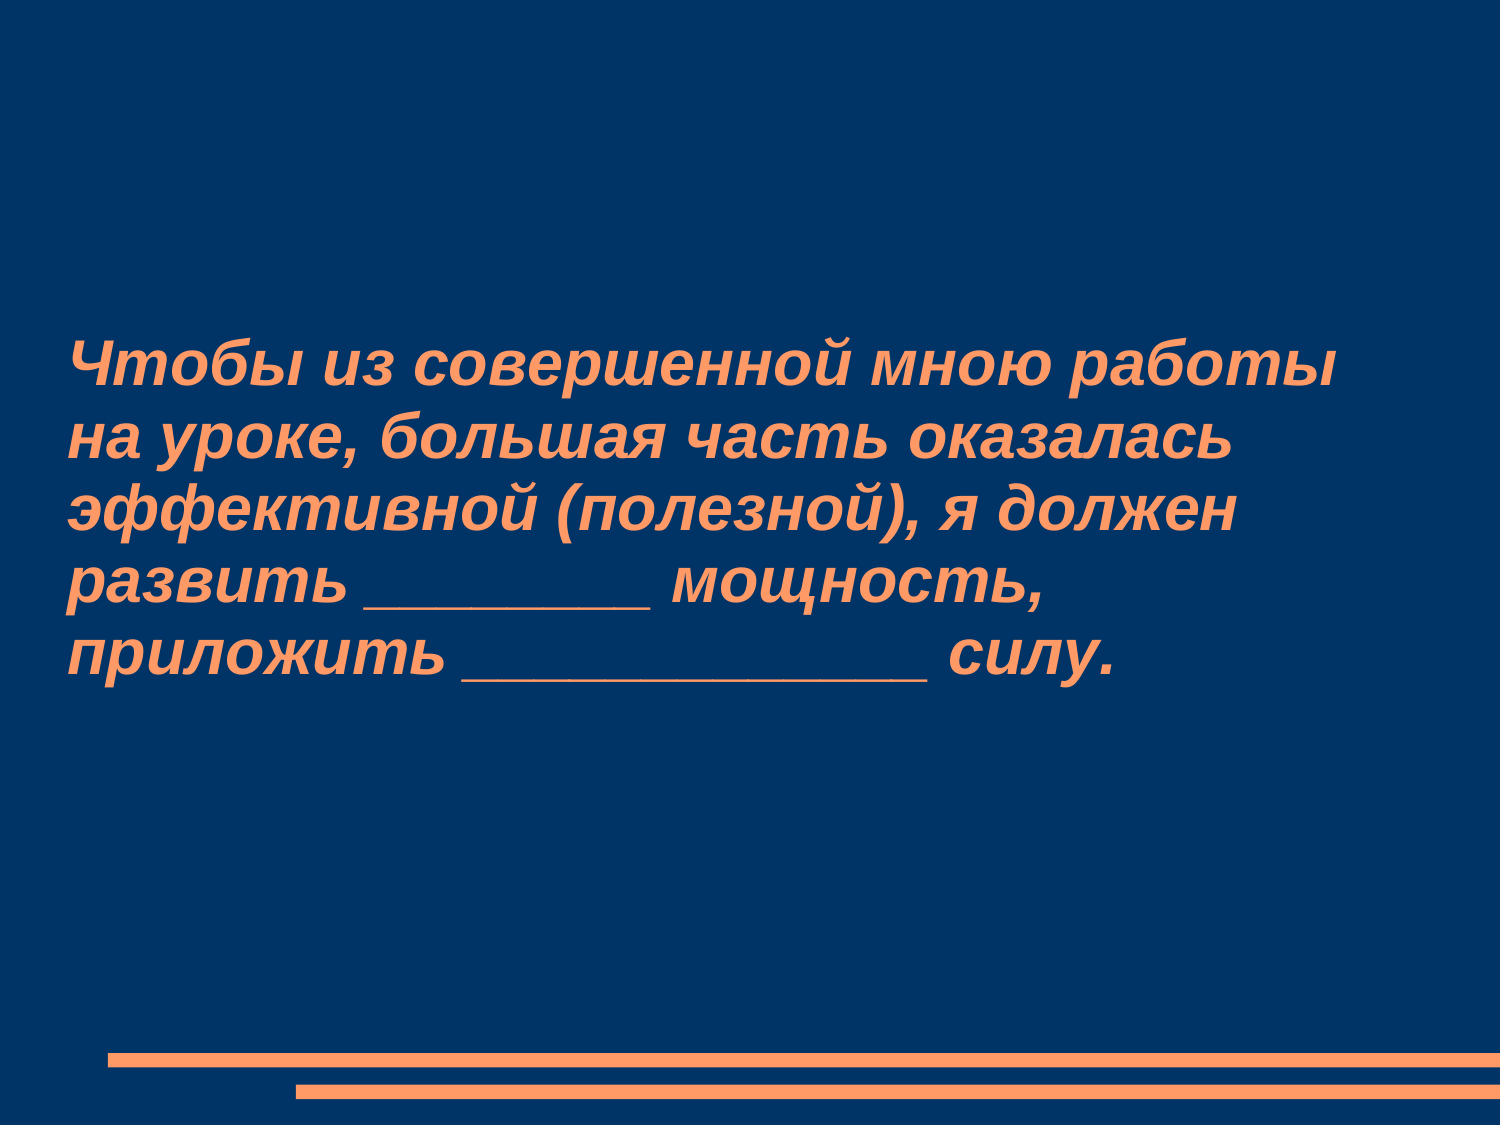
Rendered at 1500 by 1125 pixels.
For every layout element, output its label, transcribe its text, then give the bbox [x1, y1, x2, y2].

title Чтобы из совершенной мною работы на уроке, большая часть оказалась эффективной (полезной), я должен развить ________ мощность, приложить _____________ силу. [67, 248, 1418, 768]
